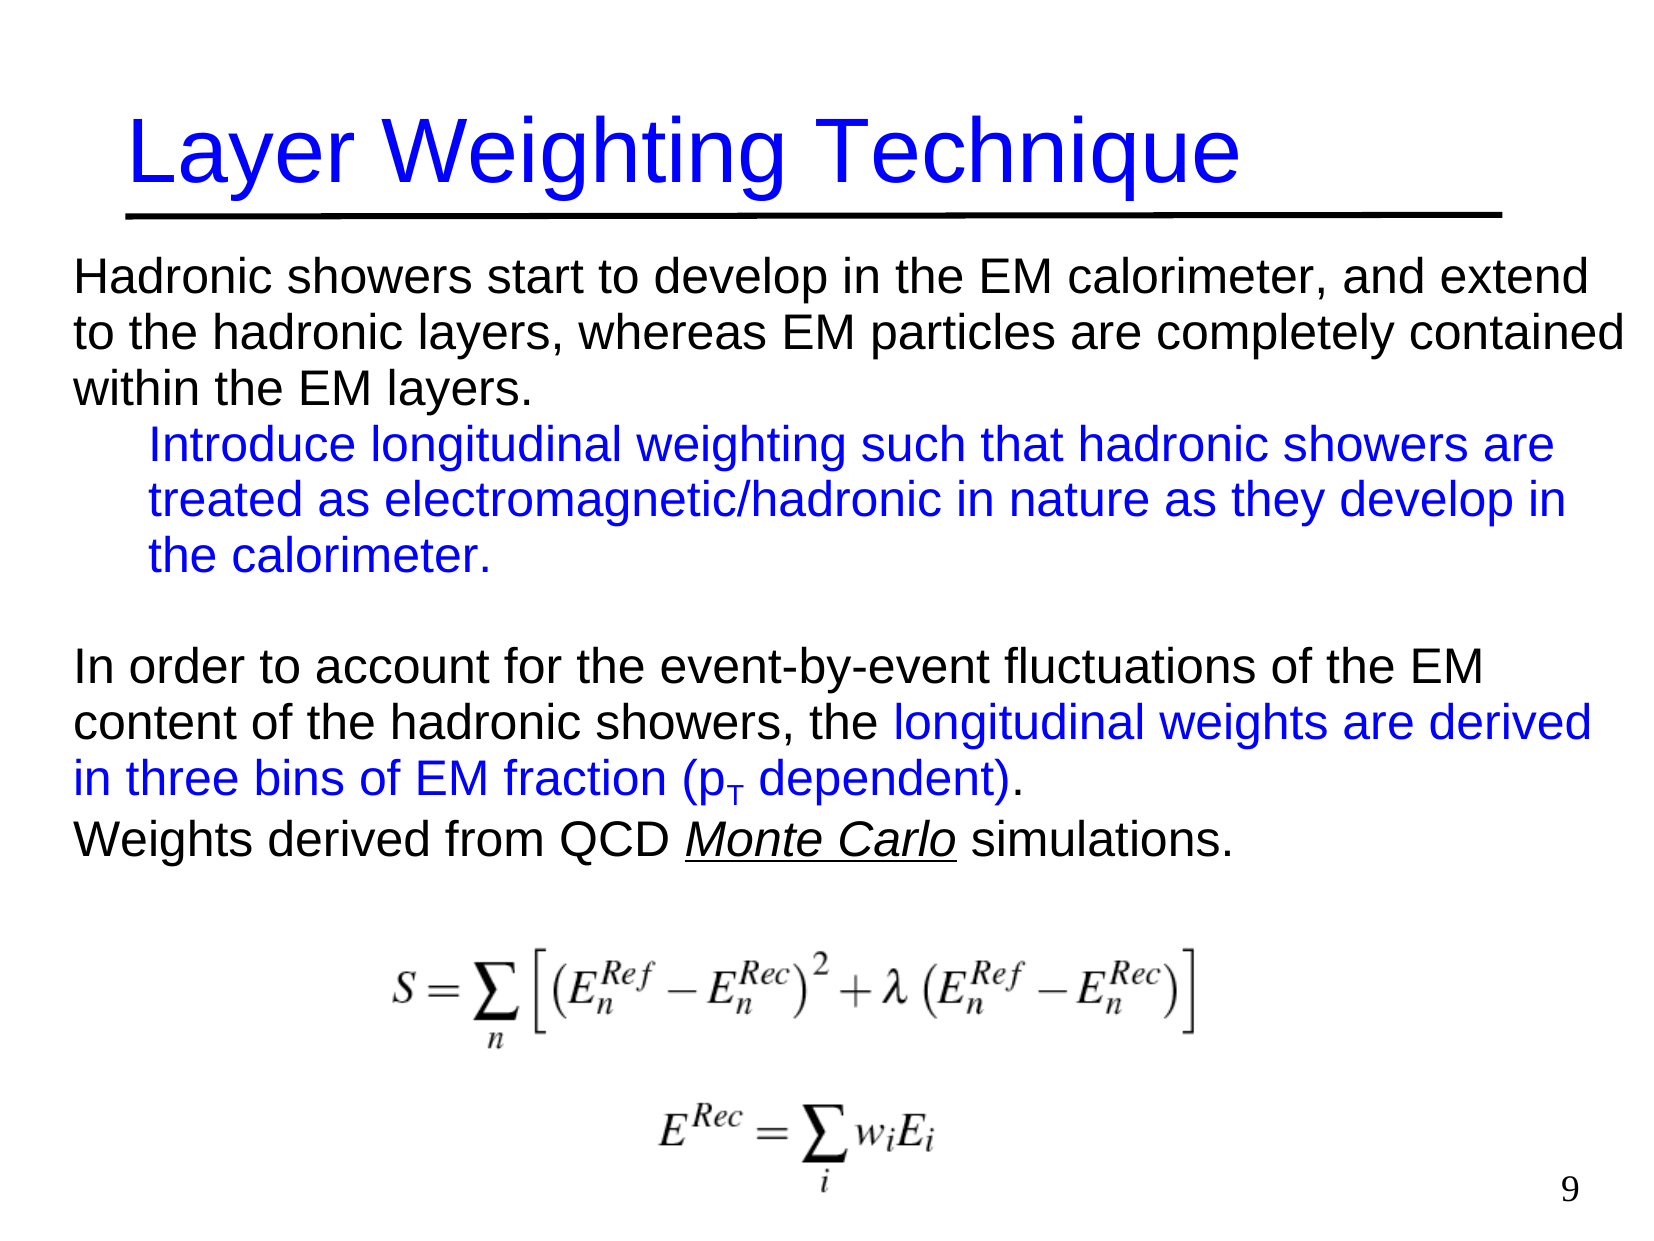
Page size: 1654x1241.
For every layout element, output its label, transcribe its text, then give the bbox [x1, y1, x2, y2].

picture [385, 928, 1205, 1205]
text_box Hadronic showers start to develop in the EM calorimeter, and extend to the hadronic layers, whereas EM particles are completely contained within the EM layers. Introduce longitudinal weighting such that hadronic showers are treated as electromagnetic/hadronic in nature as they develop in the calorimeter. In order to account for the event-by-event fluctuations of the EM content of the hadronic showers, the longitudinal weights are derived in three bins of EM fraction (pT dependent). Weights derived from QCD Monte Carlo simulations. [73, 248, 1596, 868]
text_box Layer Weighting Technique [126, 99, 1497, 214]
